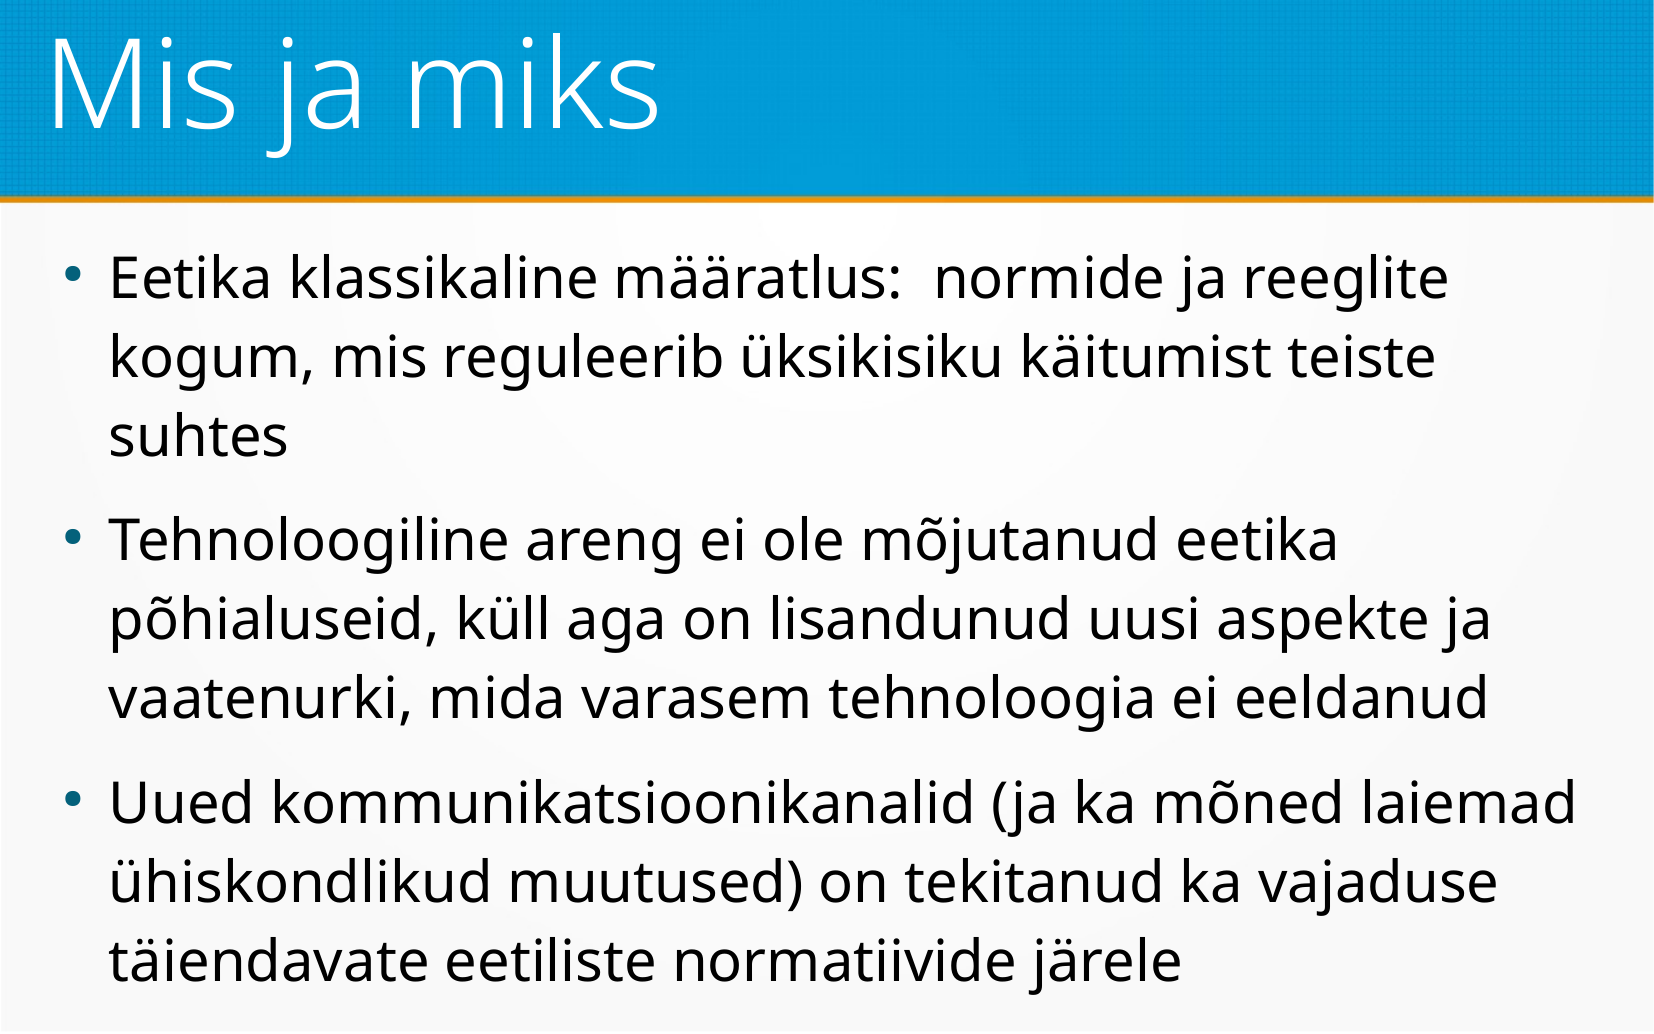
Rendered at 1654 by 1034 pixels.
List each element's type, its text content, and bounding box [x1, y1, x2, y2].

title Mis ja miks [43, 0, 1619, 166]
picture [0, 195, 1654, 1034]
list Eetika klassikaline määratlus: normide ja reeglite kogum, mis reguleerib üksikisiku käitumist teiste suhtes Tehnoloogiline areng ei ole mõjutanud eetika põhialuseid, küll aga on lisandunud uusi aspekte ja vaatenurki, mida varasem tehnoloogia ei eeldanud Uued kommunikatsioonikanalid (ja ka mõned laiemad ühiskondlikud muutused) on tekitanud ka vajaduse täiendavate eetiliste normatiivide järele [47, 236, 1607, 1002]
